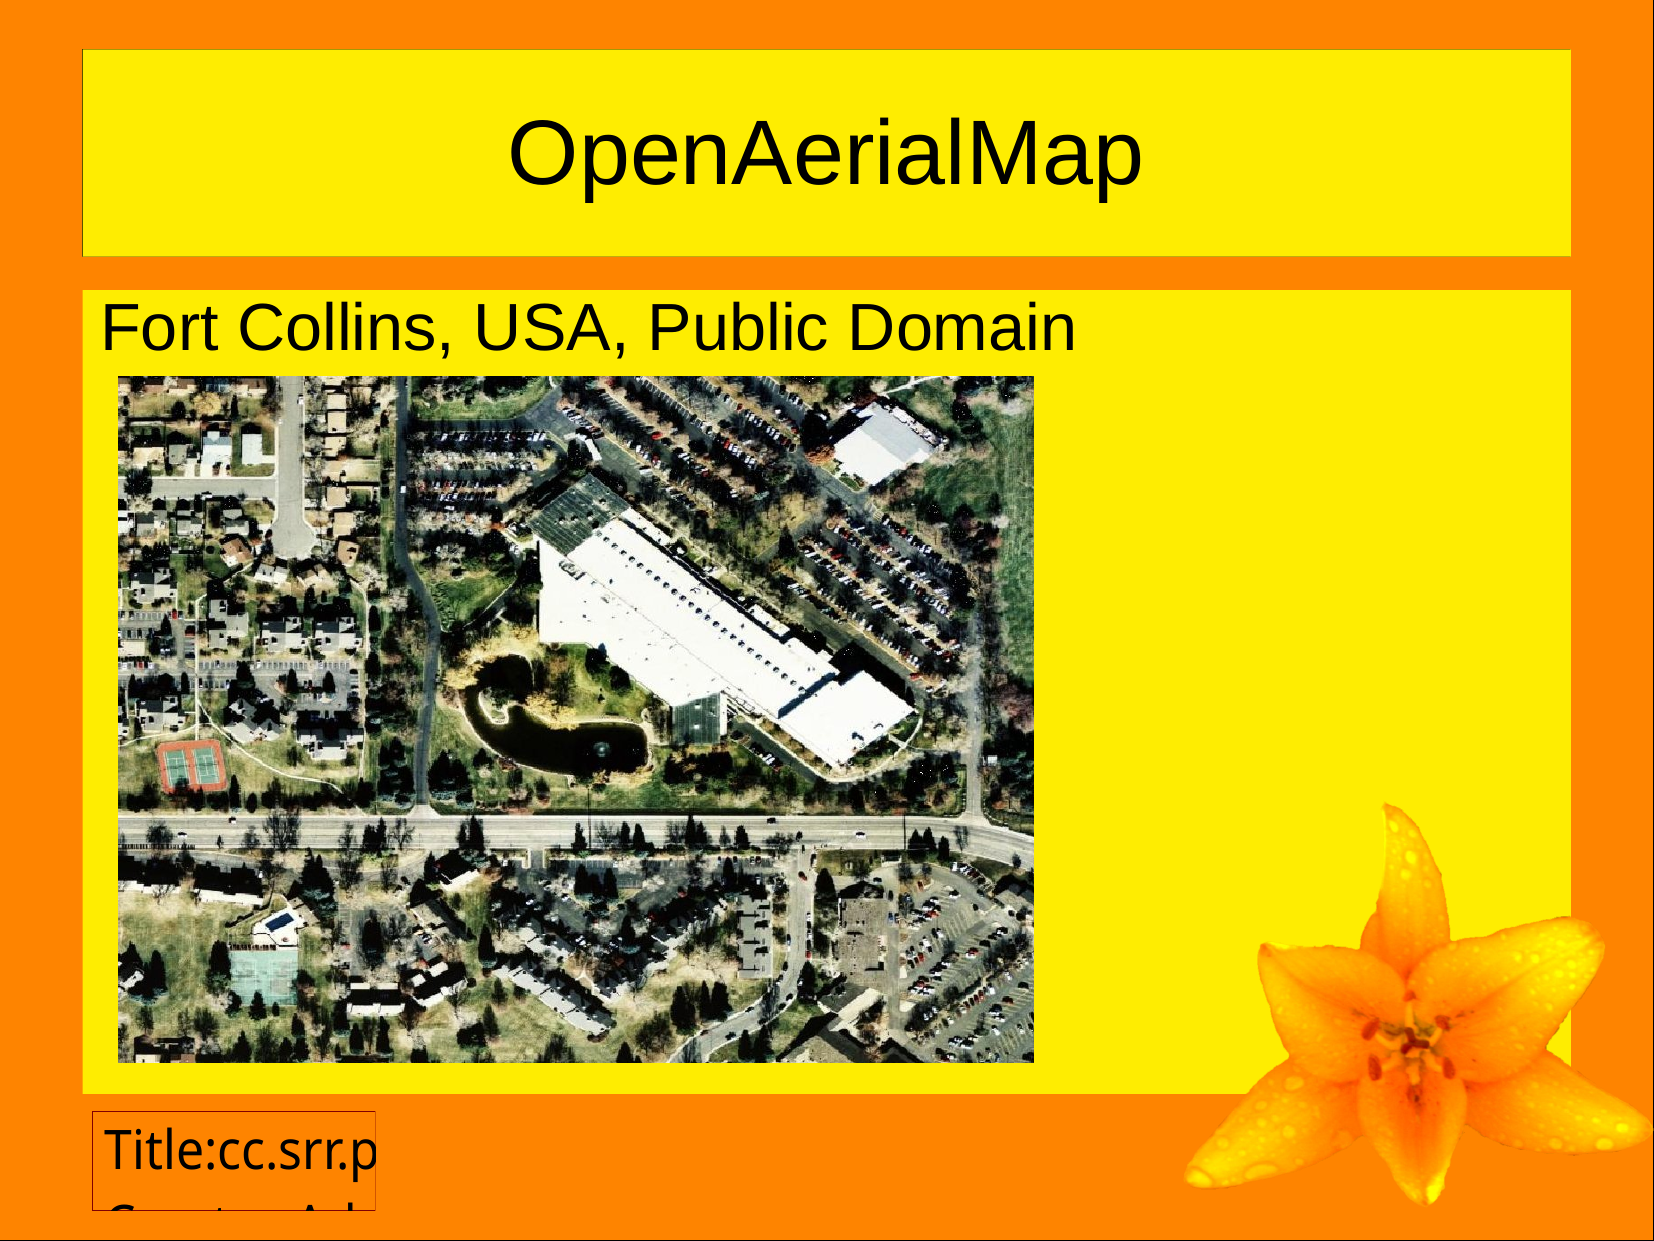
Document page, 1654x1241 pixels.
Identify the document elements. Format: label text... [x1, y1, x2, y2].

text_box [0, 0, 1654, 1241]
picture [88, 1108, 376, 1211]
title OpenAerialMap [82, 49, 1571, 257]
picture [118, 376, 1034, 1063]
picture [1181, 767, 1654, 1241]
list Fort Collins, USA, Public Domain [82, 290, 1571, 1094]
